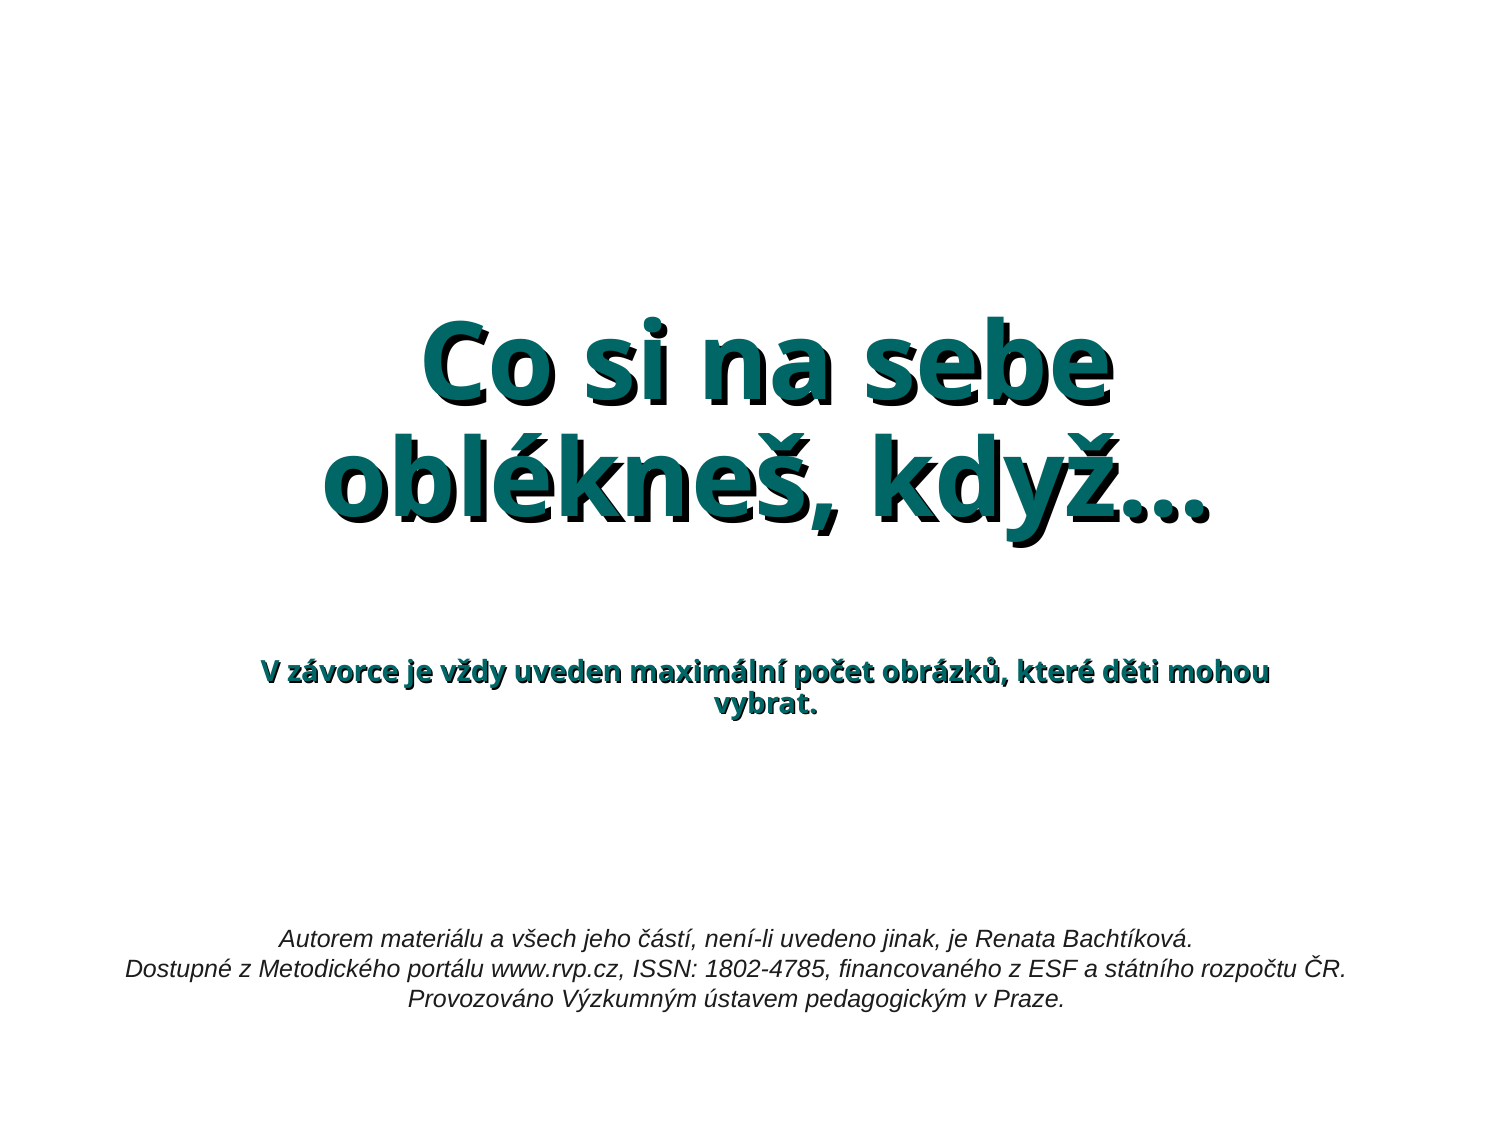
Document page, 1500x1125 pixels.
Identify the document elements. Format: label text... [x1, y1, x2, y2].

text_box Autorem materiálu a všech jeho částí, není-li uvedeno jinak, je Renata Bachtíková. Dostupné z Metodického portálu www.rvp.cz, ISSN: 1802-4785, financovaného z ESF a státního rozpočtu ČR. Provozováno Výzkumným ústavem pedagogickým v Praze. [37, 914, 1438, 1051]
title Co si na sebe oblékneš, když… V závorce je vždy uveden maximální počet obrázků, které děti mohou vybrat. [237, 237, 1294, 728]
